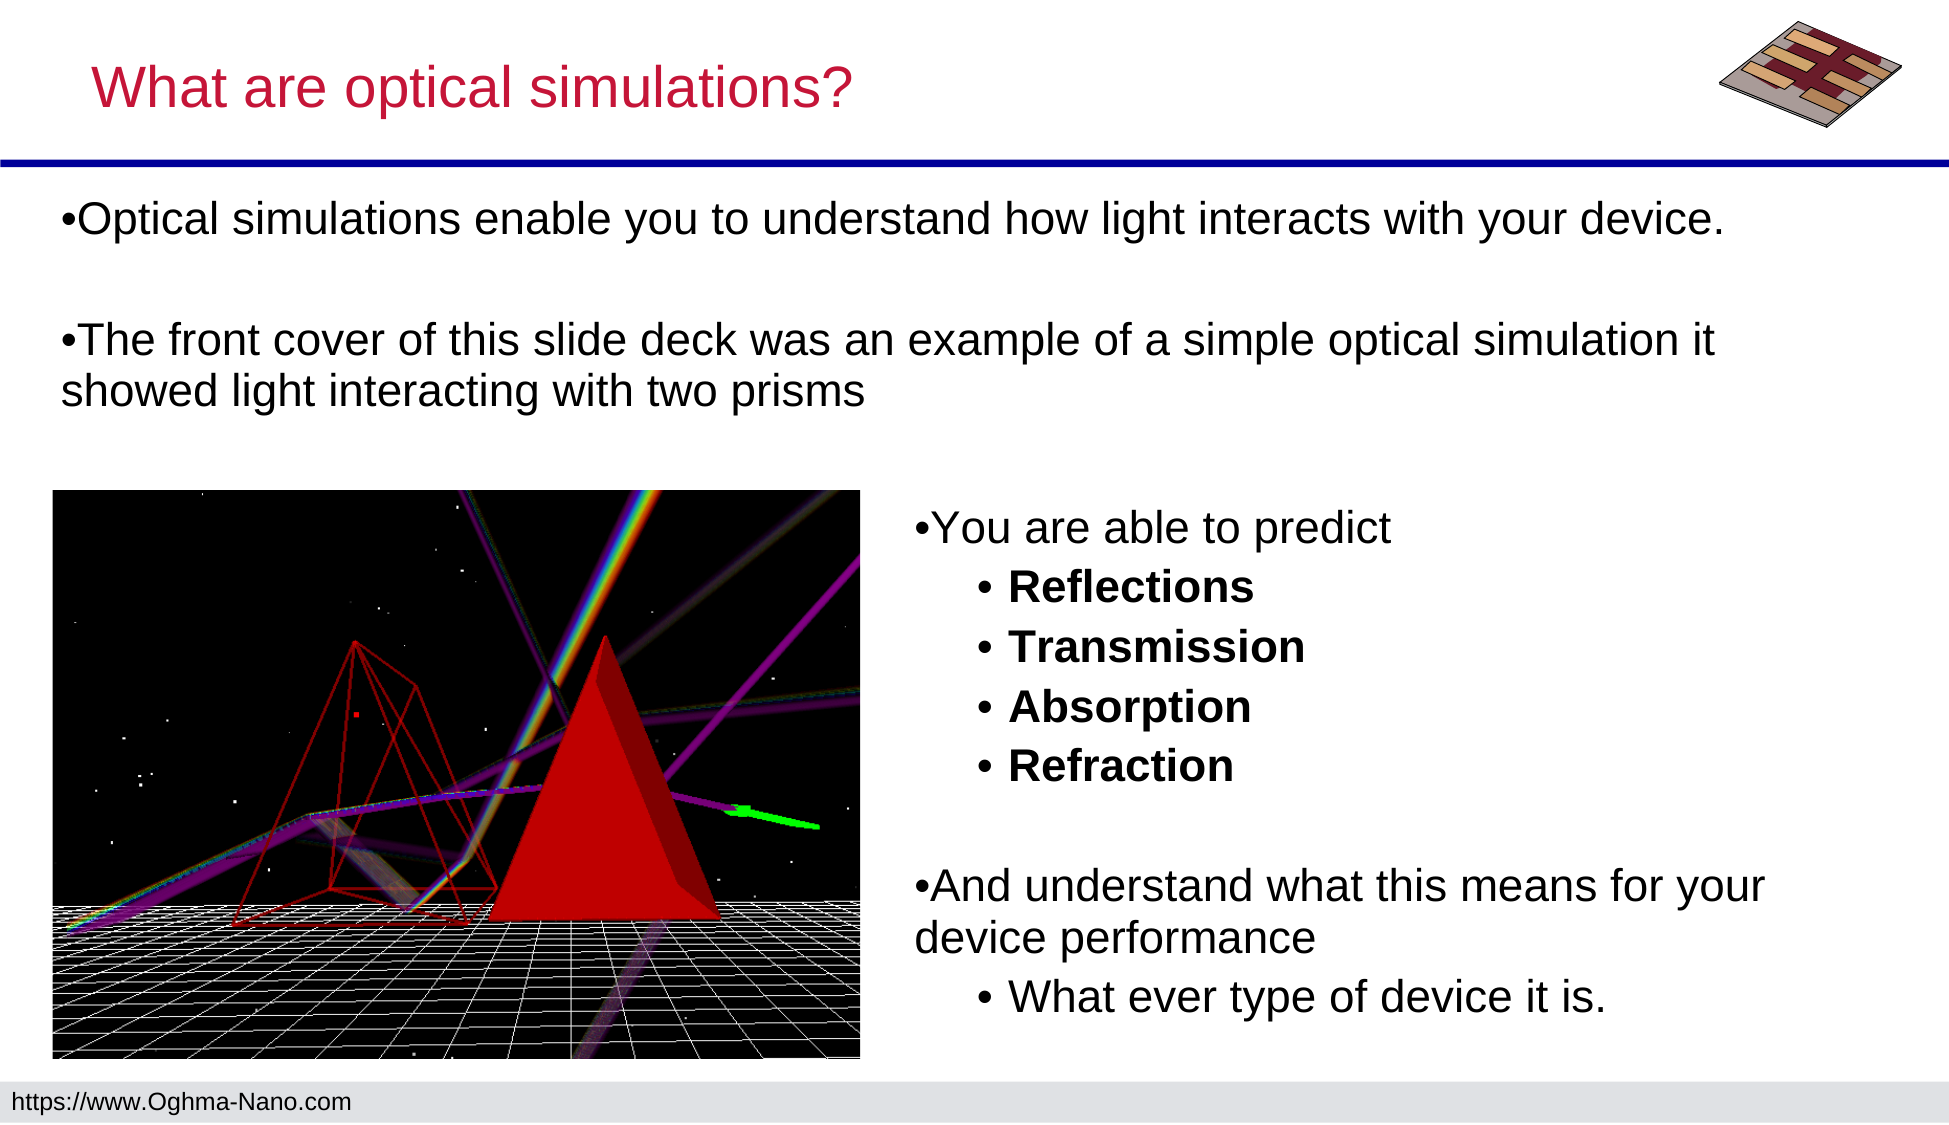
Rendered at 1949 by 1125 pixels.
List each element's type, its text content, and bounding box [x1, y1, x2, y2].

list You are able to predict Reflections Transmission Absorption Refraction And understand what this means for your device performance What ever type of device it is. [914, 501, 1887, 1023]
title What are optical simulations? [76, 34, 1685, 140]
list Optical simulations enable you to understand how light interacts with your device. The front cover of this slide deck was an example of a simple optical simulation it showed light interacting with two prisms [60, 192, 1778, 468]
picture [52, 490, 861, 1059]
